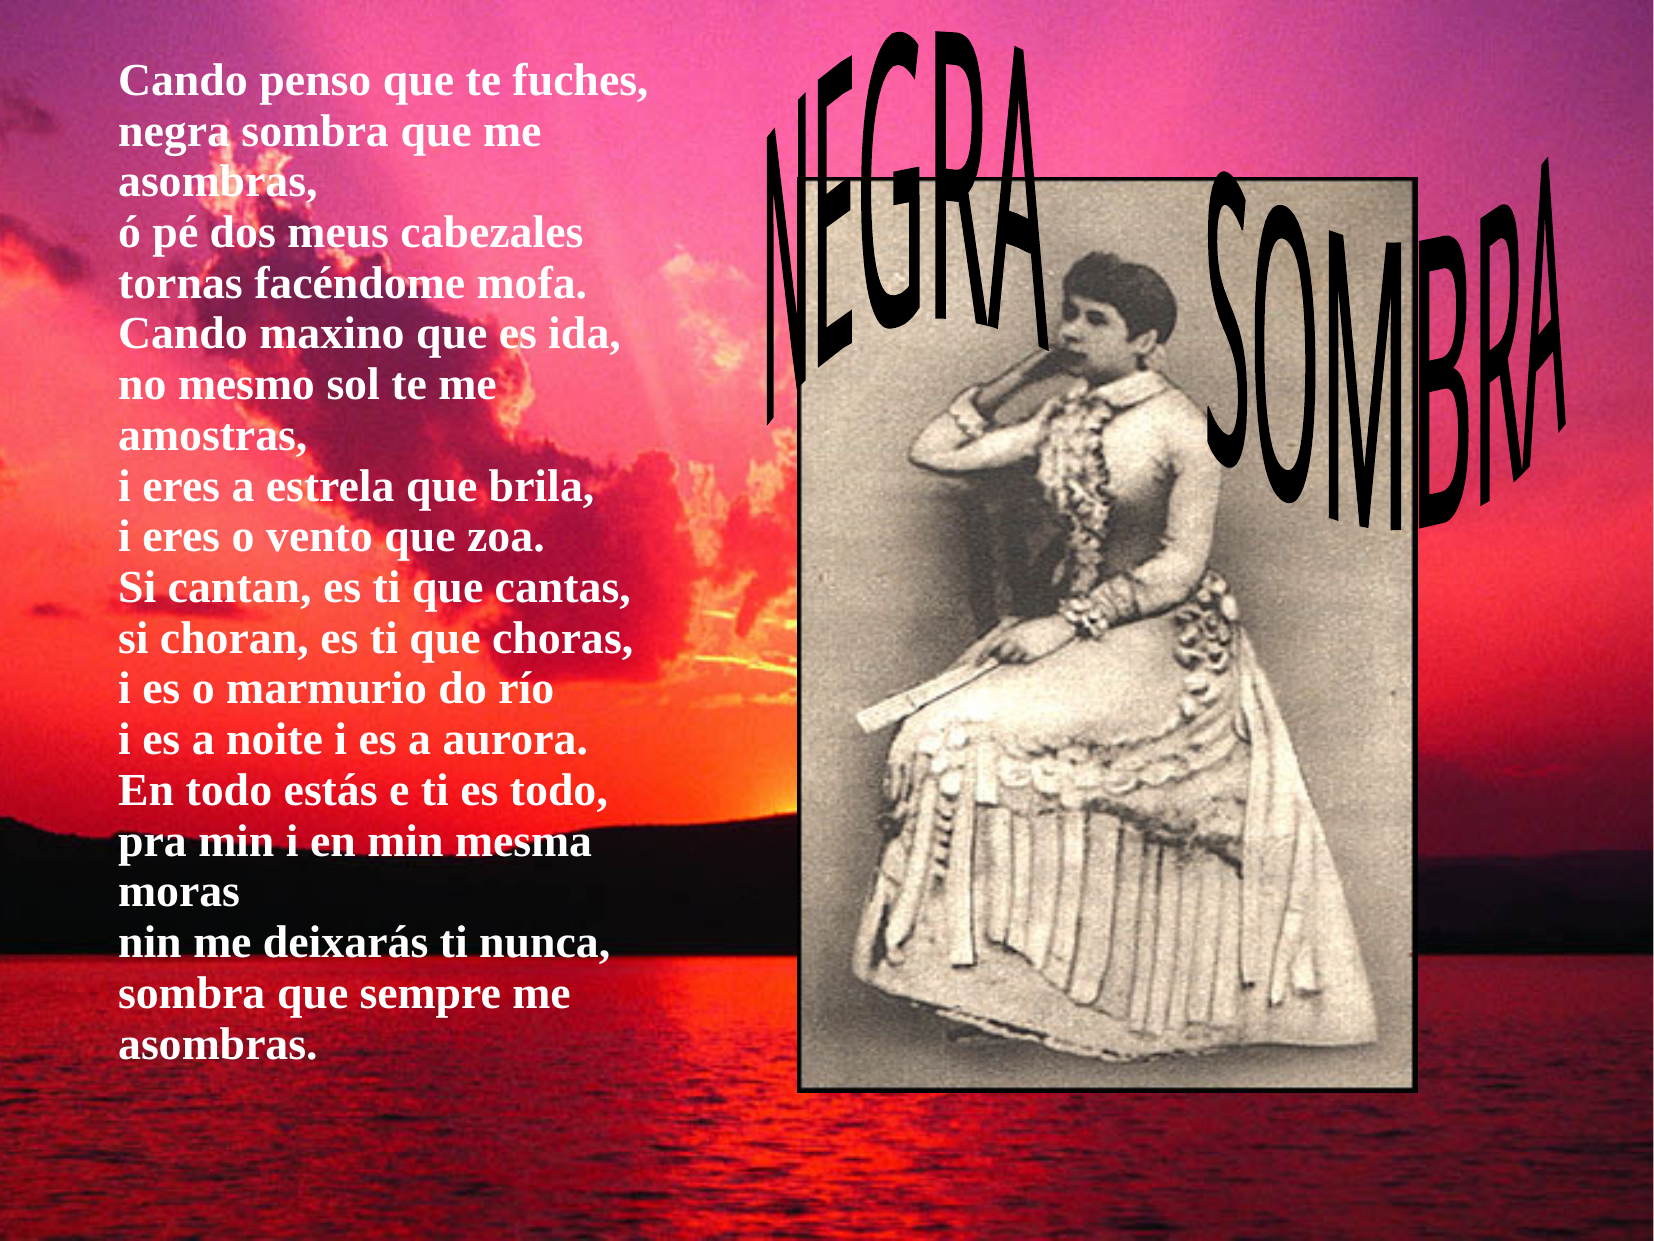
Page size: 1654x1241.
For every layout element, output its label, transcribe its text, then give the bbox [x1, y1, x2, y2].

text_box NEGRA SOMBRA [1329, 231, 1401, 530]
text_box NEGRA SOMBRA [1208, 172, 1247, 468]
text_box NEGRA SOMBRA [861, 32, 919, 328]
text_box NEGRA SOMBRA [818, 56, 852, 367]
picture [0, 0, 1654, 1241]
text_box NEGRA SOMBRA [936, 32, 987, 325]
text_box NEGRA SOMBRA [767, 94, 805, 424]
text_box Cando penso que te fuches, negra sombra que me asombras, ó pé dos meus cabezales tornas facéndome mofa. Cando maxino que es ida, no mesmo sol te me amostras, i eres a estrela que brila, i eres o vento que zoa. Si cantan, es ti que cantas, si choran, es ti que choras, i es o marmurio do río i es a noite i es a aurora. En todo estás e ti es todo, pra min i en min mesma moras nin me deixarás ti nunca, sombra que sempre me asombras. [103, 47, 680, 1241]
text_box NEGRA SOMBRA [1481, 158, 1565, 505]
text_box NEGRA SOMBRA [988, 47, 1048, 350]
text_box NEGRA SOMBRA [1419, 236, 1468, 528]
text_box NEGRA SOMBRA [1255, 205, 1315, 503]
